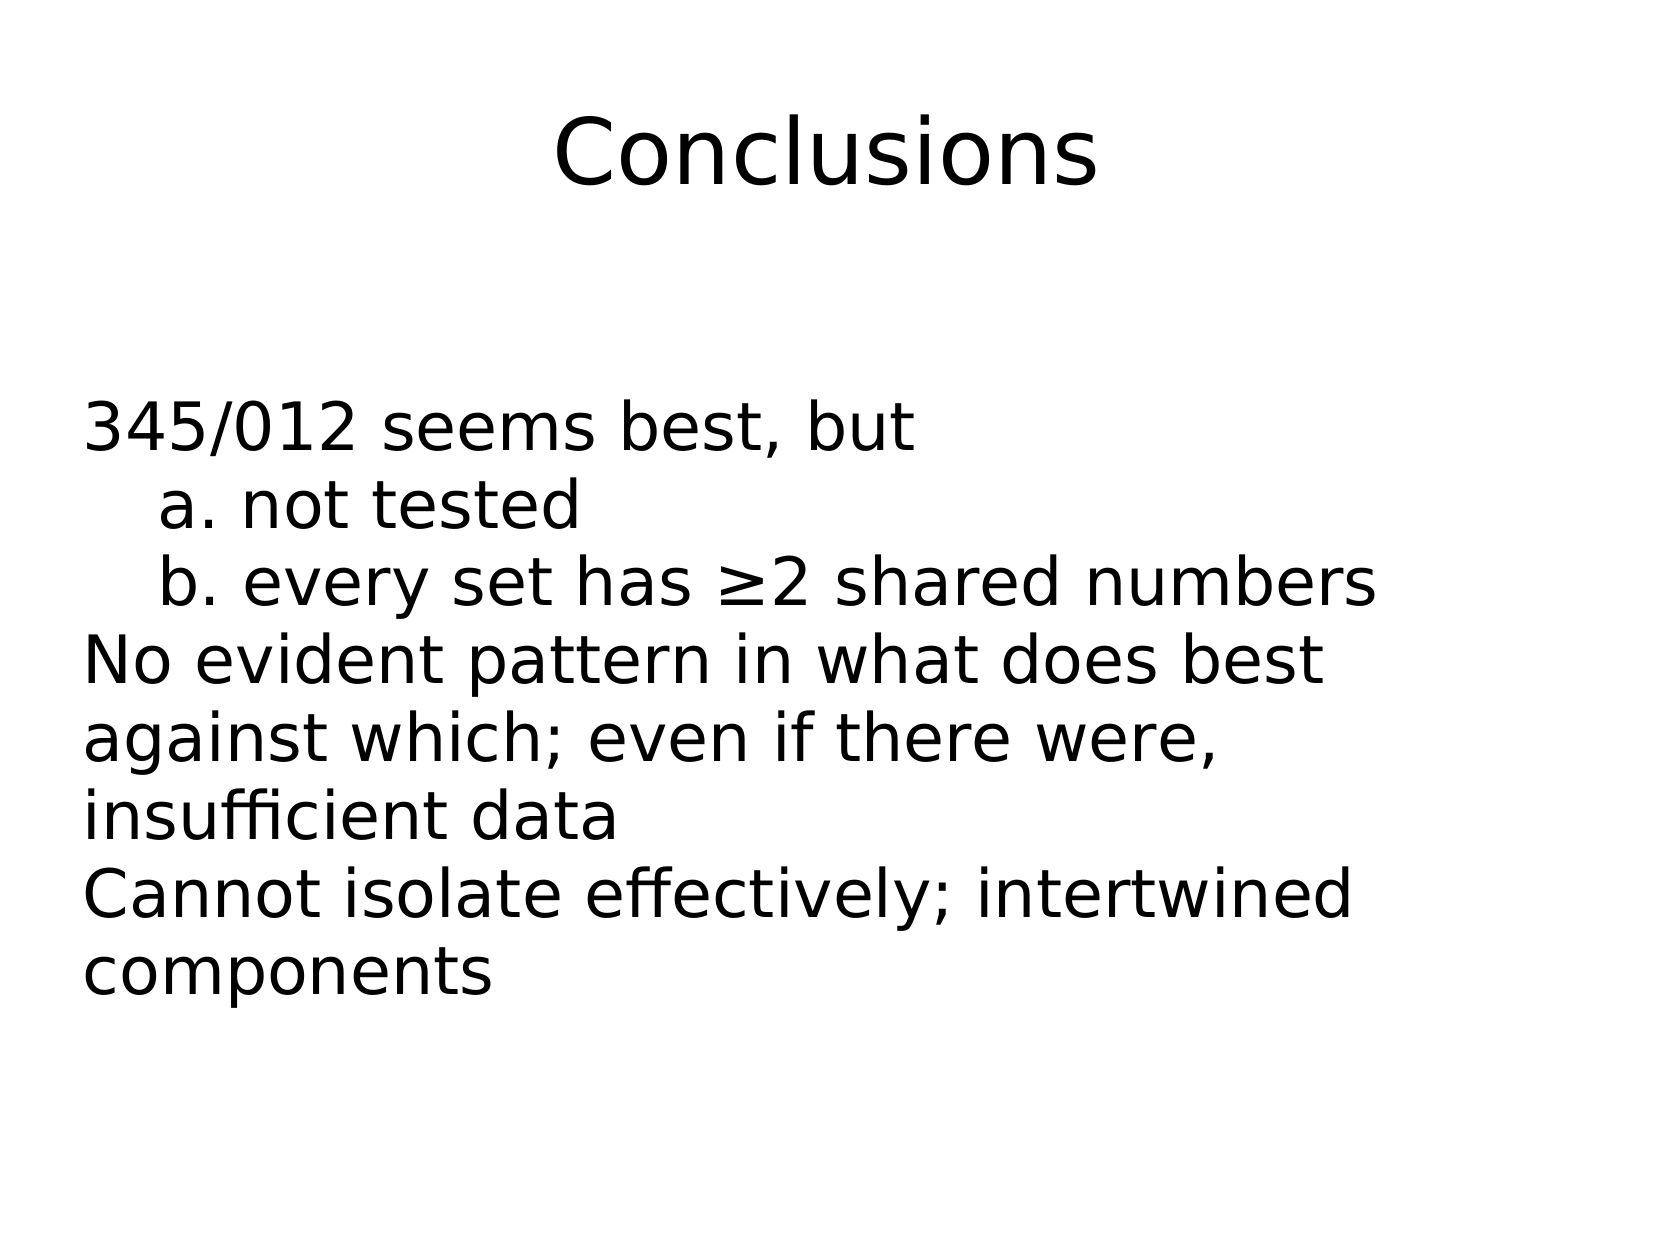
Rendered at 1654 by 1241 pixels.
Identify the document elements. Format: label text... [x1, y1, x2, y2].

subtitle 345/012 seems best, but a. not tested b. every set has ≥2 shared numbers No evident pattern in what does best against which; even if there were, insufficient data Cannot isolate effectively; intertwined components [82, 297, 1571, 1102]
title Conclusions [82, 56, 1571, 250]
